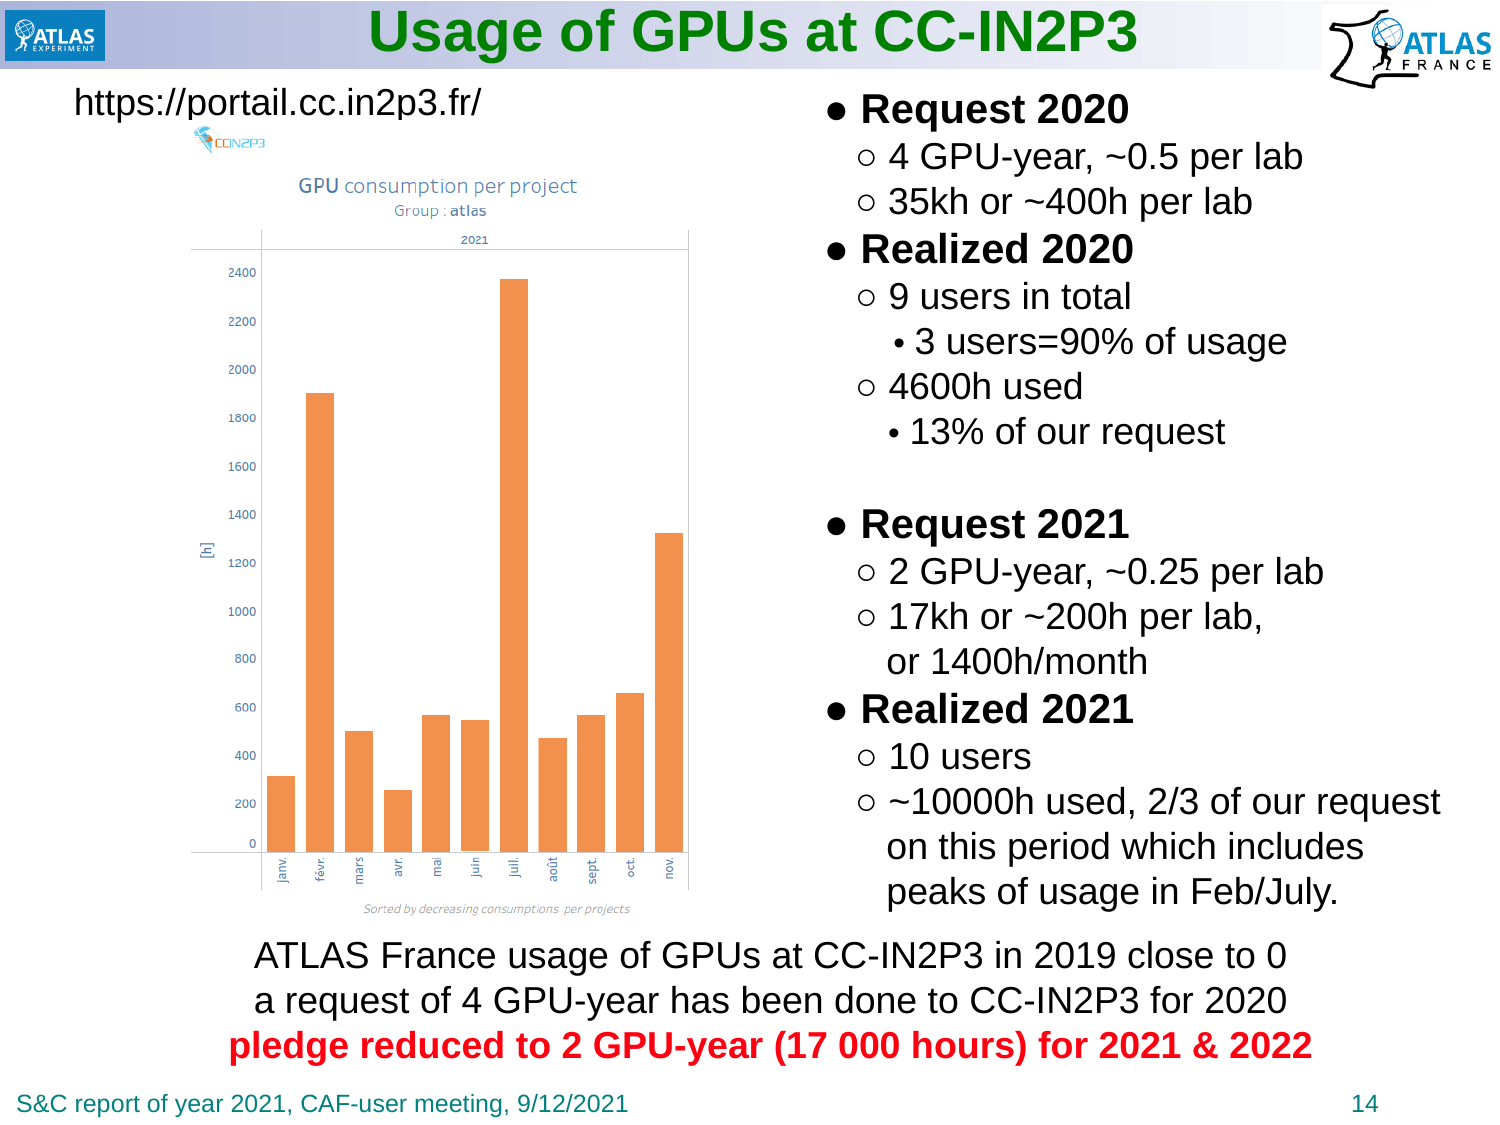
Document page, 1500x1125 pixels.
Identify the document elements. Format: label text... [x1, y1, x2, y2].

text_box Usage of GPUs at CC-IN2P3 [7, 0, 1500, 117]
text_box ● Request 2020 ○ 4 GPU-year, ~0.5 per lab ○ 35kh or ~400h per lab ● Realized 2020 ○ 9 users in total • 3 users=90% of usage ○ 4600h used • 13% of our request ● Request 2021 ○ 2 GPU-year, ~0.25 per lab ○ 17kh or ~200h per lab, or 1400h/month ● Realized 2021 ○ 10 users ○ ~10000h used, 2/3 of our request on this period which includes peaks of usage in Feb/July. [809, 74, 1500, 553]
text_box https://portail.cc.in2p3.fr/ [58, 70, 986, 126]
text_box [724, 171, 915, 915]
picture [168, 120, 724, 919]
text_box ATLAS France usage of GPUs at CC-IN2P3 in 2019 close to 0 a request of 4 GPU-year has been done to CC-IN2P3 for 2020 pledge reduced to 2 GPU-year (17 000 hours) for 2021 & 2022 [207, 923, 1335, 1074]
